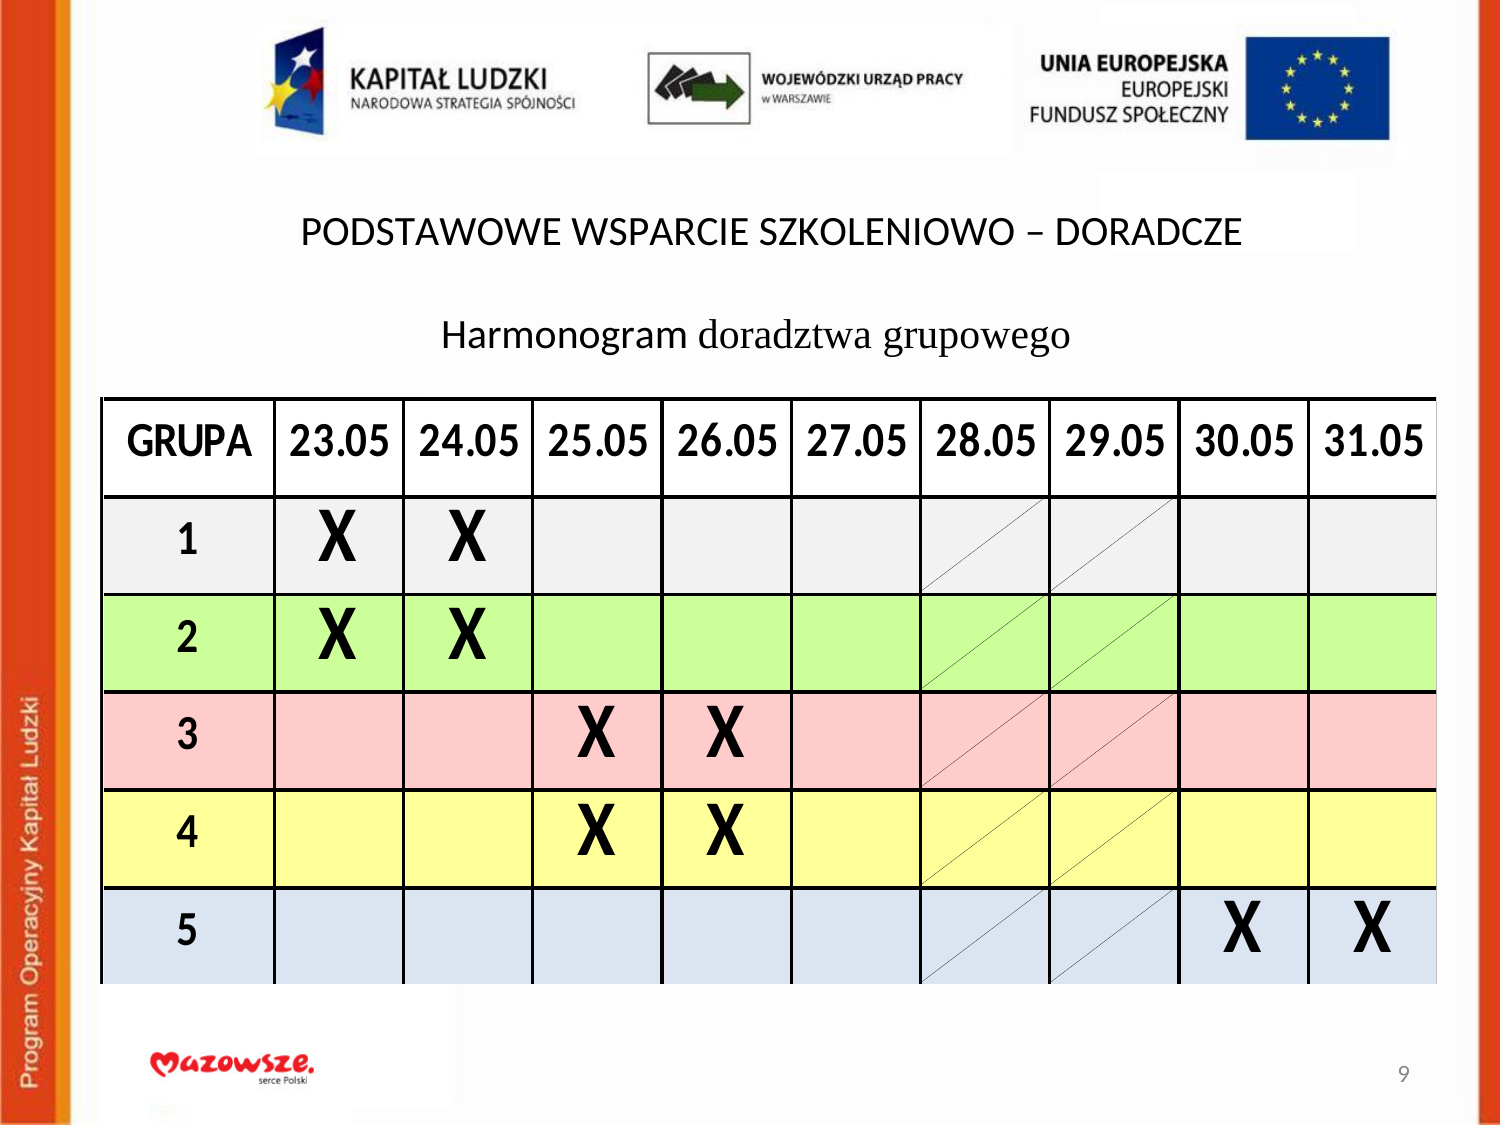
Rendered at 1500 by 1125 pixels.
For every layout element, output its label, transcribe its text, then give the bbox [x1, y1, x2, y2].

chart [100, 397, 1440, 988]
picture [0, 0, 1500, 1125]
text_box <numer> [1074, 1042, 1426, 1103]
text_box PODSTAWOWE WSPARCIE SZKOLENIOWO – DORADCZE [194, 196, 1351, 256]
title Harmonogram doradztwa grupowego [112, 267, 1411, 397]
